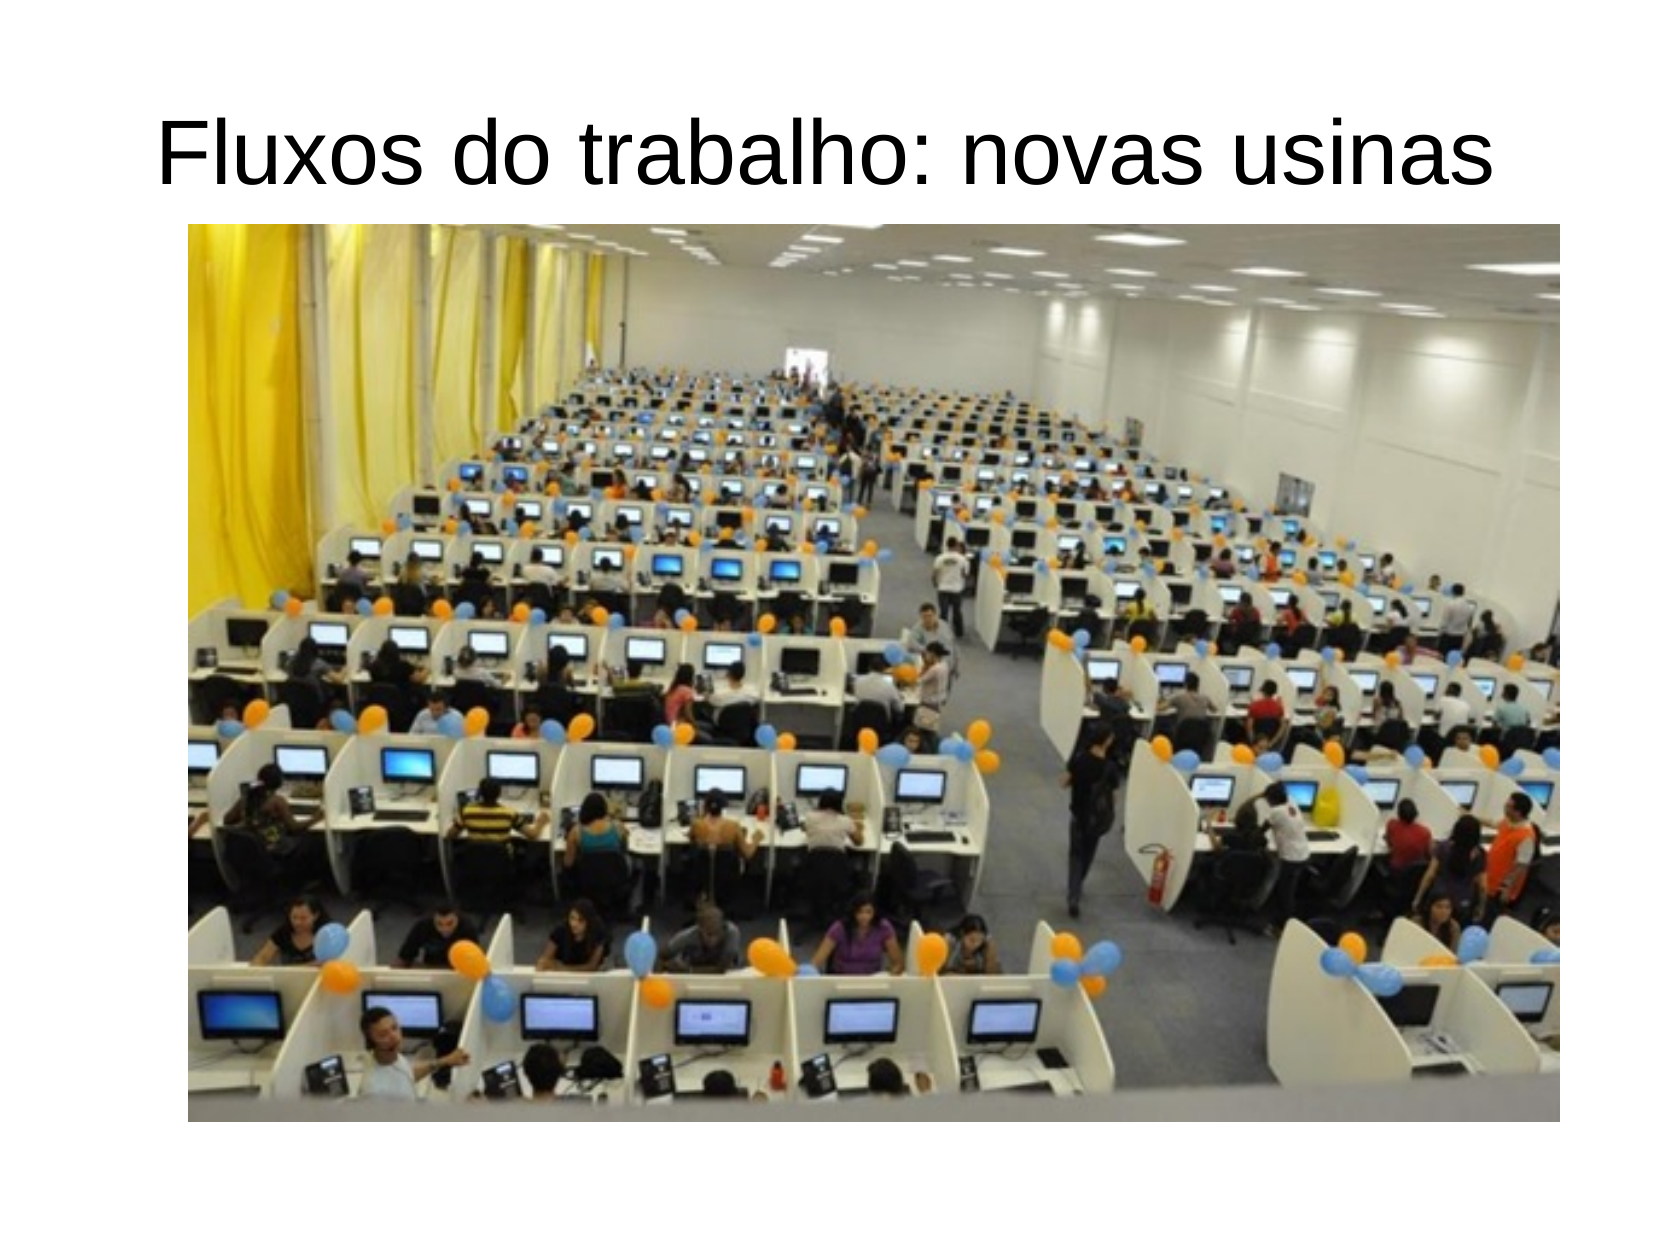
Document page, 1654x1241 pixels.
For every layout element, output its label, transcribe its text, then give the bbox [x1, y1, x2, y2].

picture [188, 224, 1560, 1123]
title Fluxos do trabalho: novas usinas [82, 49, 1571, 257]
